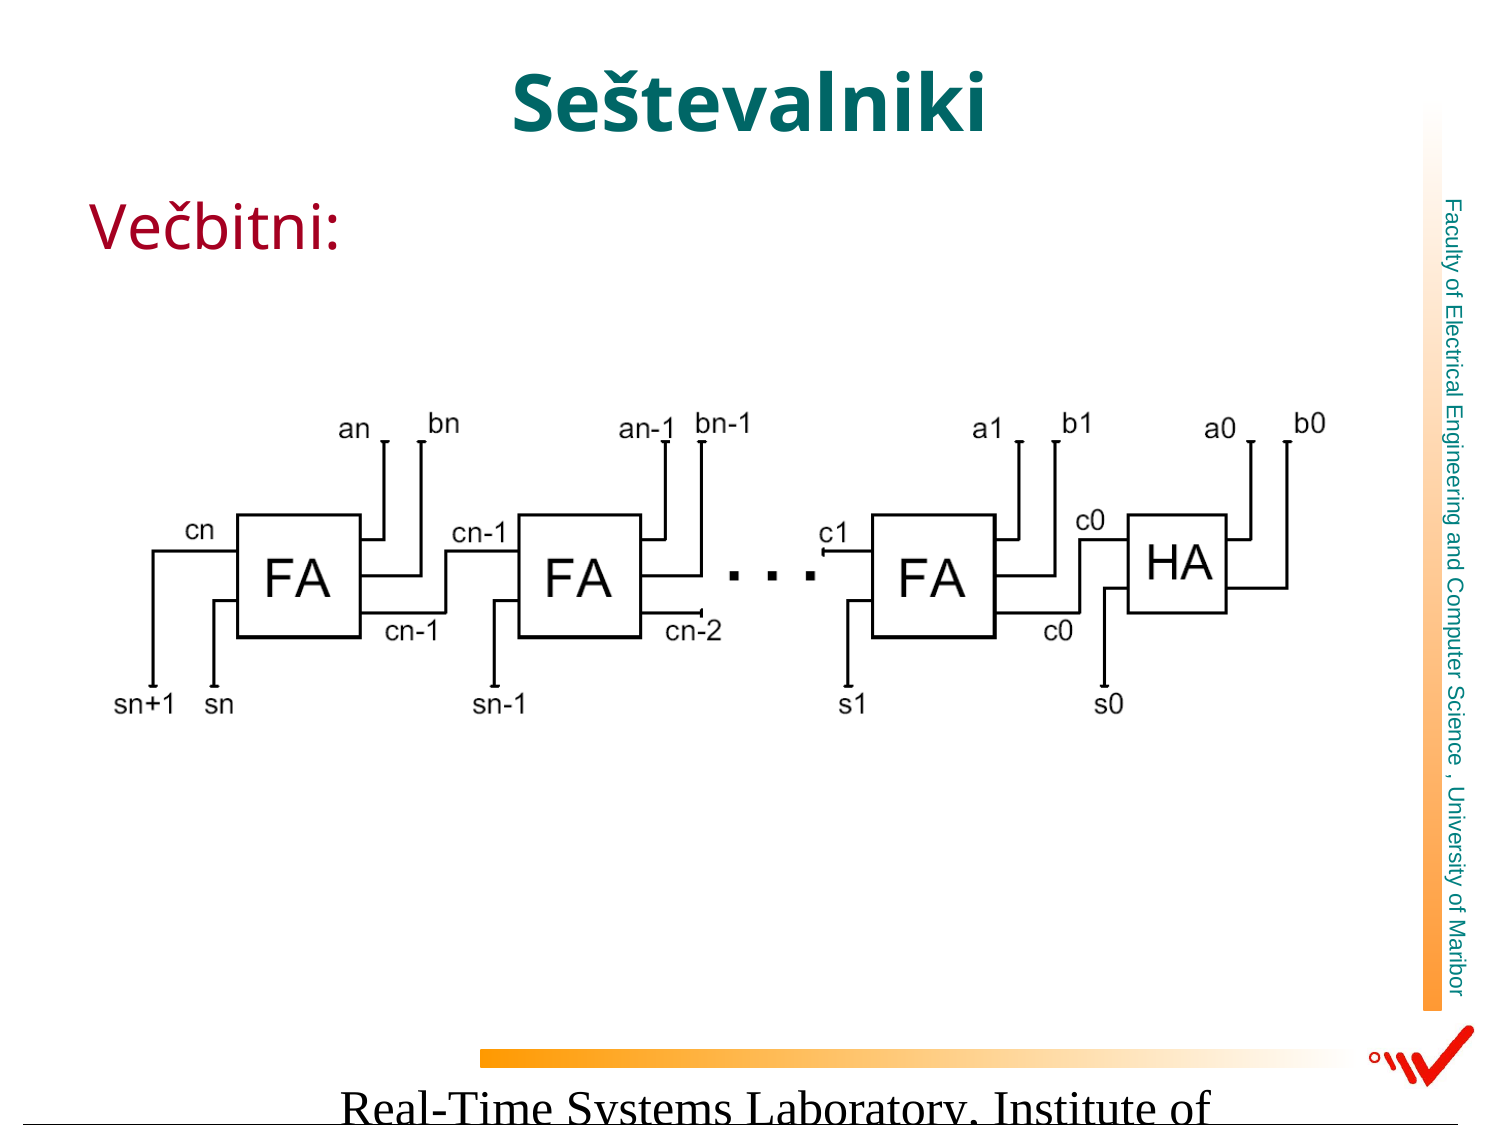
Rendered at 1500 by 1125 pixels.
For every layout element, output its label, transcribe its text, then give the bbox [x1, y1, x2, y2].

title Seštevalniki [75, 45, 1426, 233]
picture [100, 372, 1338, 725]
list Večbitni: [74, 179, 515, 310]
